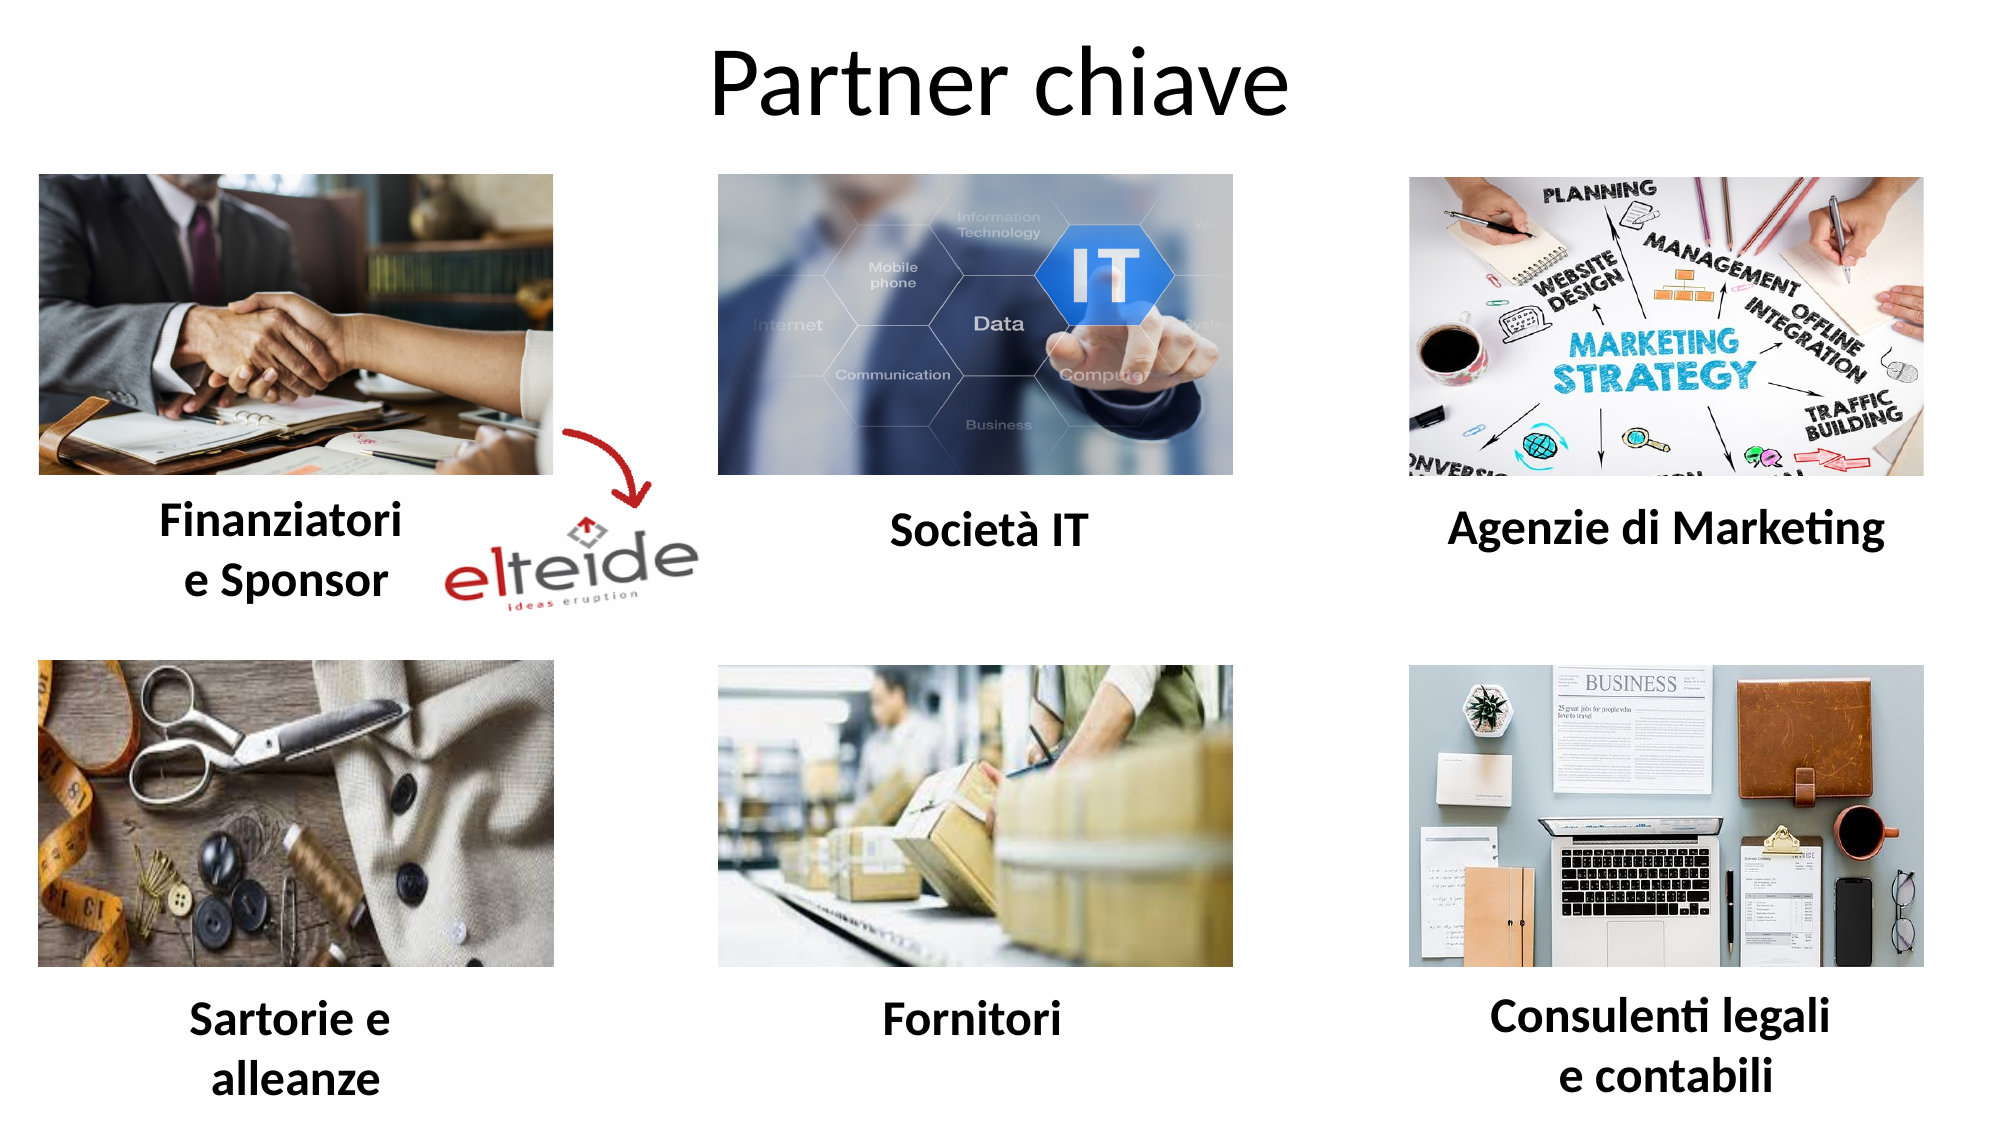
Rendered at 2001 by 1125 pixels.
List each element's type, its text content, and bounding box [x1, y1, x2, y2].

text_box Agenzie di Marketing [1349, 486, 1984, 562]
text_box Società IT [875, 489, 1121, 565]
picture [1409, 174, 1924, 476]
text_box Partner chiave [0, 0, 2000, 144]
text_box Consulenti legali e contabili [1361, 975, 1972, 1110]
text_box Fornitori [867, 977, 1156, 1053]
picture [1409, 665, 1924, 967]
picture [38, 174, 1233, 967]
text_box Sartorie e alleanze [152, 977, 440, 1113]
text_box Finanziatori e Sponsor [144, 479, 429, 615]
